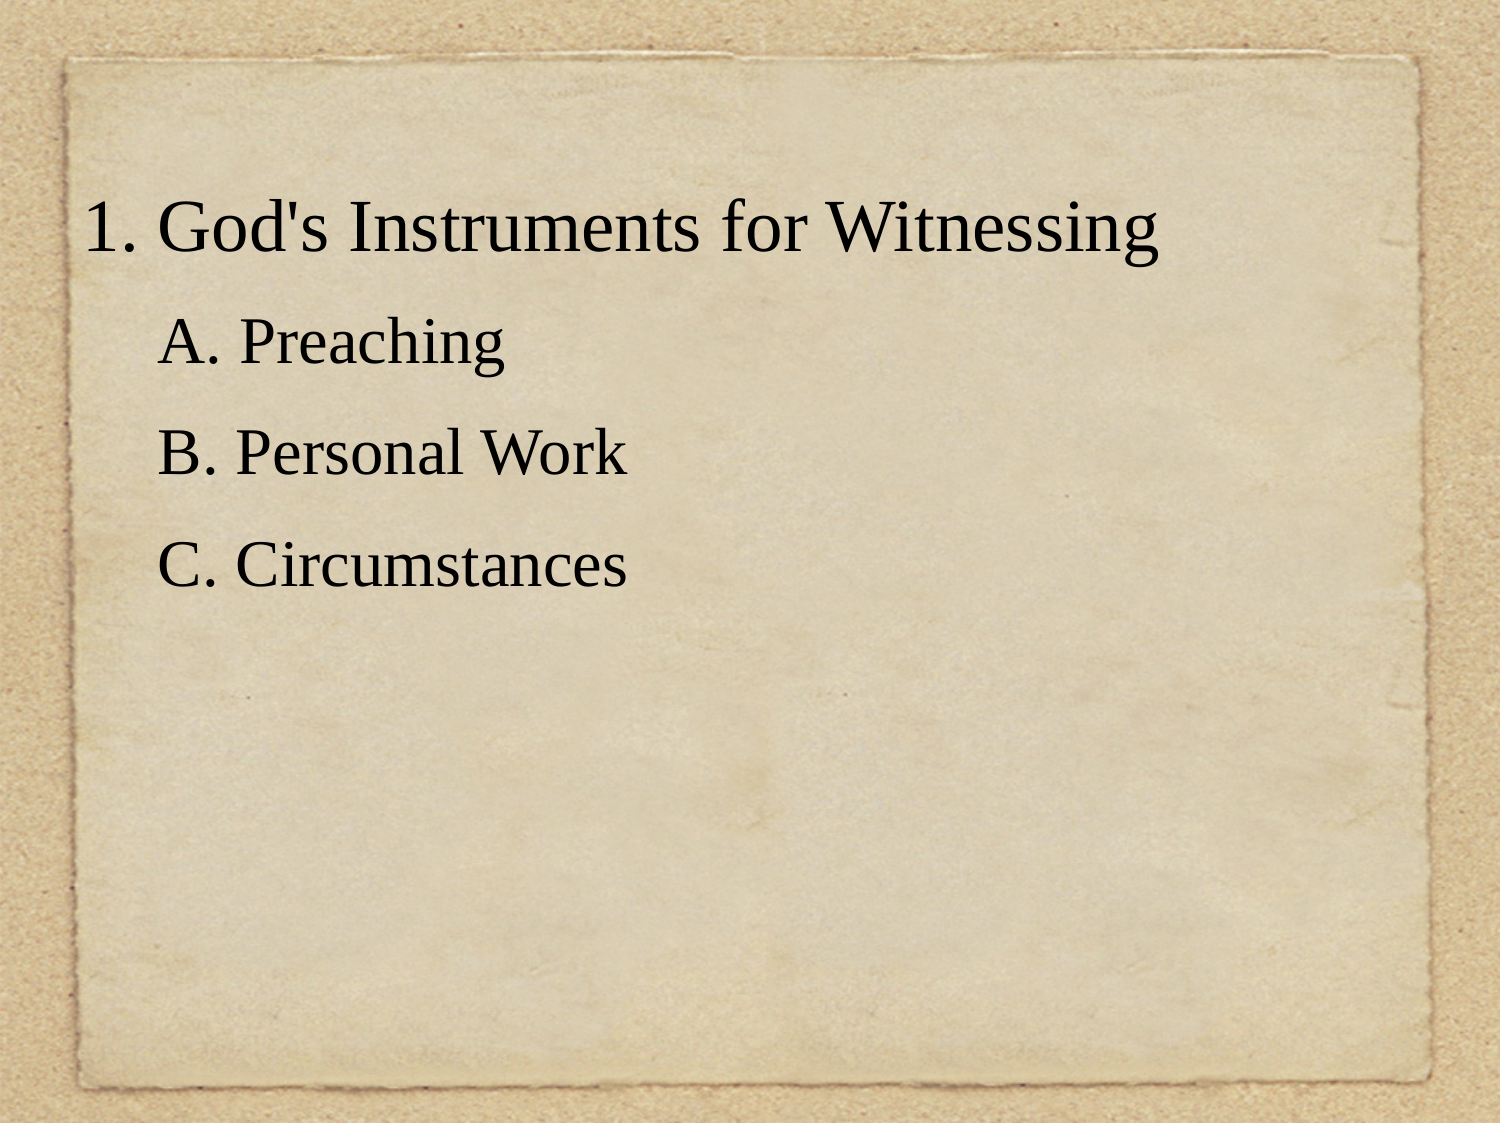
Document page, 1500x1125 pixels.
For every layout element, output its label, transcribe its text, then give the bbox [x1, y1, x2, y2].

picture [0, 0, 1500, 1123]
text_box 1. God's Instruments for Witnessing A. Preaching B. Personal Work C. Circumstances [68, 34, 1429, 1055]
